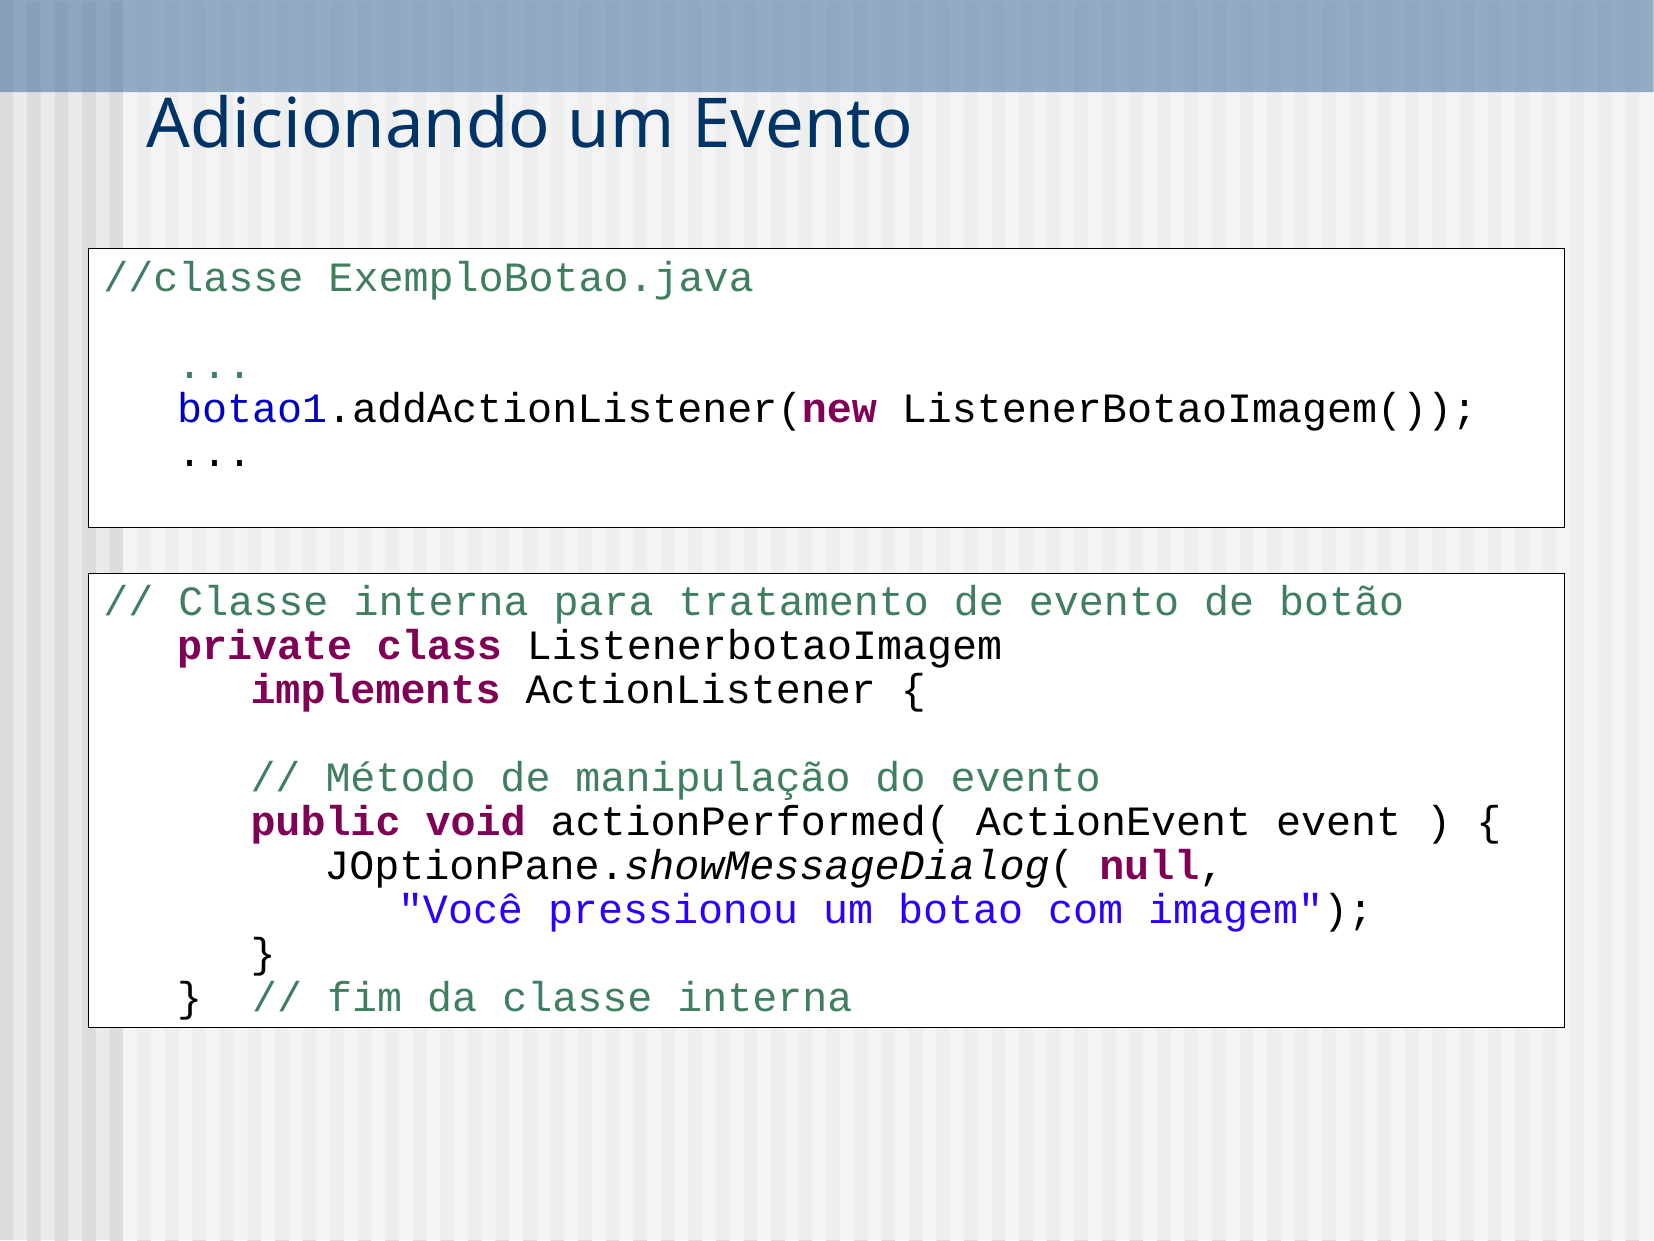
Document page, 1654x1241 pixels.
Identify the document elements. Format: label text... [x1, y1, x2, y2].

text_box // Classe interna para tratamento de evento de botão private class ListenerbotaoImagem implements ActionListener { // Método de manipulação do evento public void actionPerformed( ActionEvent event ) { JOptionPane.showMessageDialog( null, "Você pressionou um botao com imagem"); } } // fim da classe interna [88, 573, 1565, 1019]
text_box //classe ExemploBotao.java ... botao1.addActionListener(new ListenerBotaoImagem()); ... [88, 248, 1565, 520]
title Adicionando um Evento [146, 29, 1536, 212]
